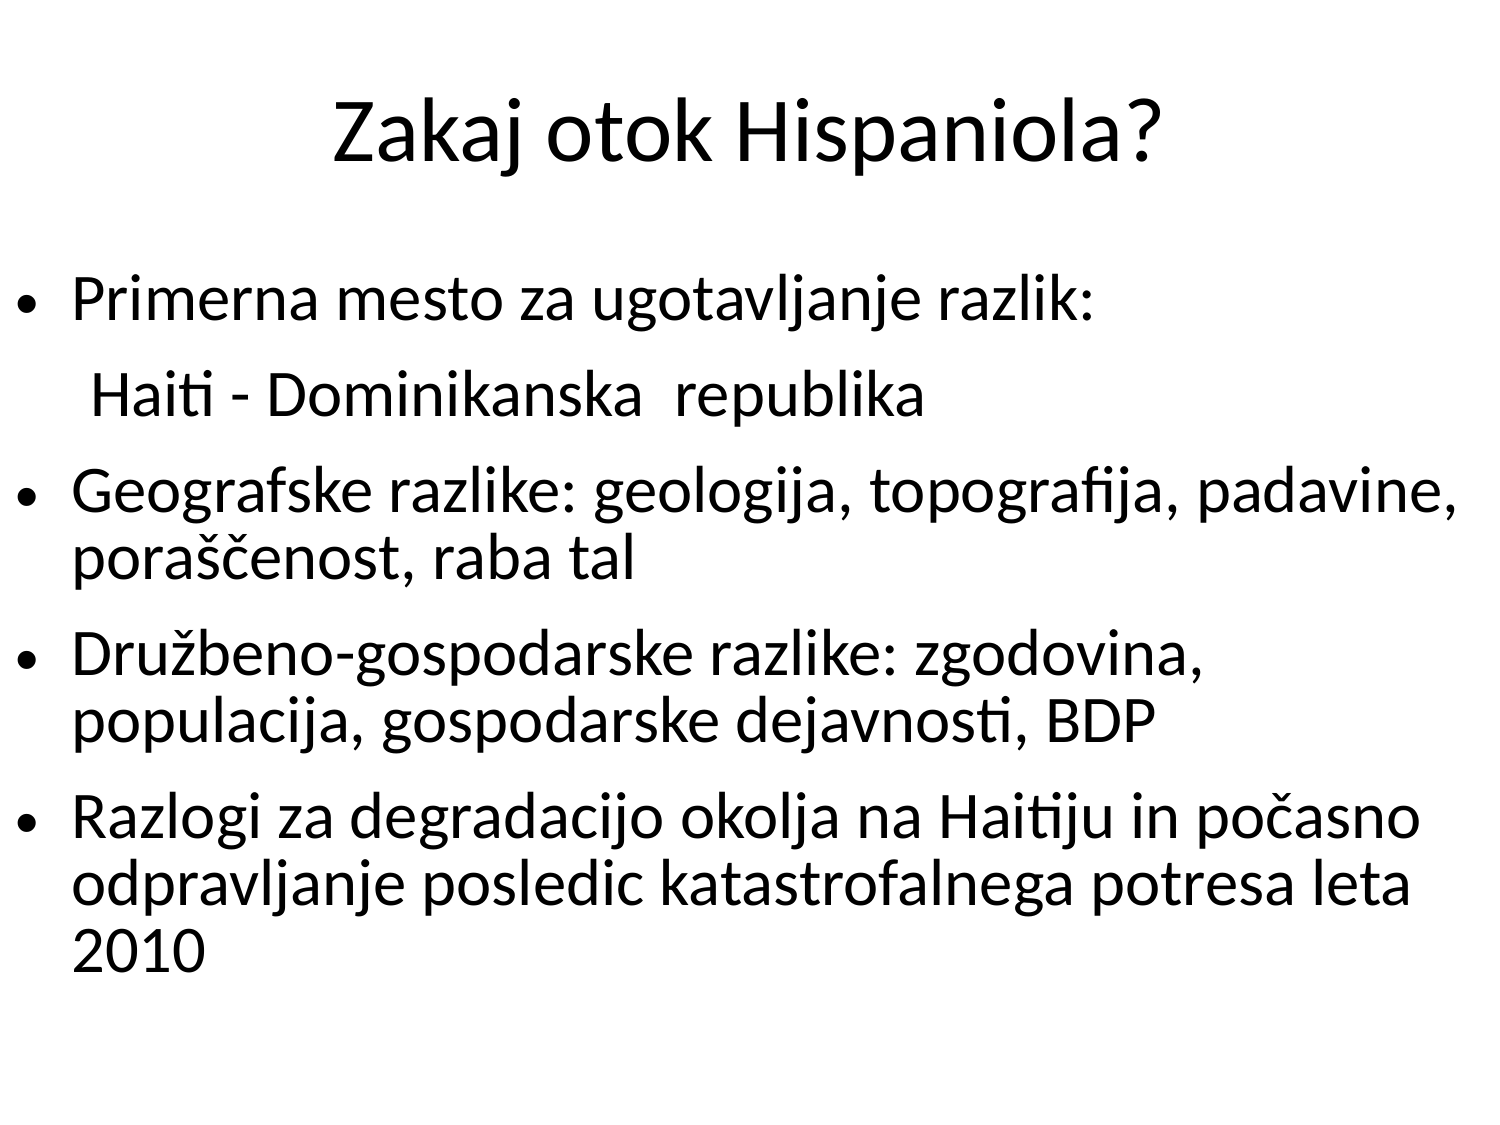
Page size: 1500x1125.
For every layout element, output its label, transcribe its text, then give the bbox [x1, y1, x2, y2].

title Zakaj otok Hispaniola? [75, 45, 1425, 233]
list Primerna mesto za ugotavljanje razlik: Haiti - Dominikanska republika Geografske razlike: geologija, topografija, padavine, poraščenost, raba tal Družbeno-gospodarske razlike: zgodovina, populacija, gospodarske dejavnosti, BDP Razlogi za degradacijo okolja na Haitiju in počasno odpravljanje posledic katastrofalnega potresa leta 2010 [0, 262, 1500, 1125]
